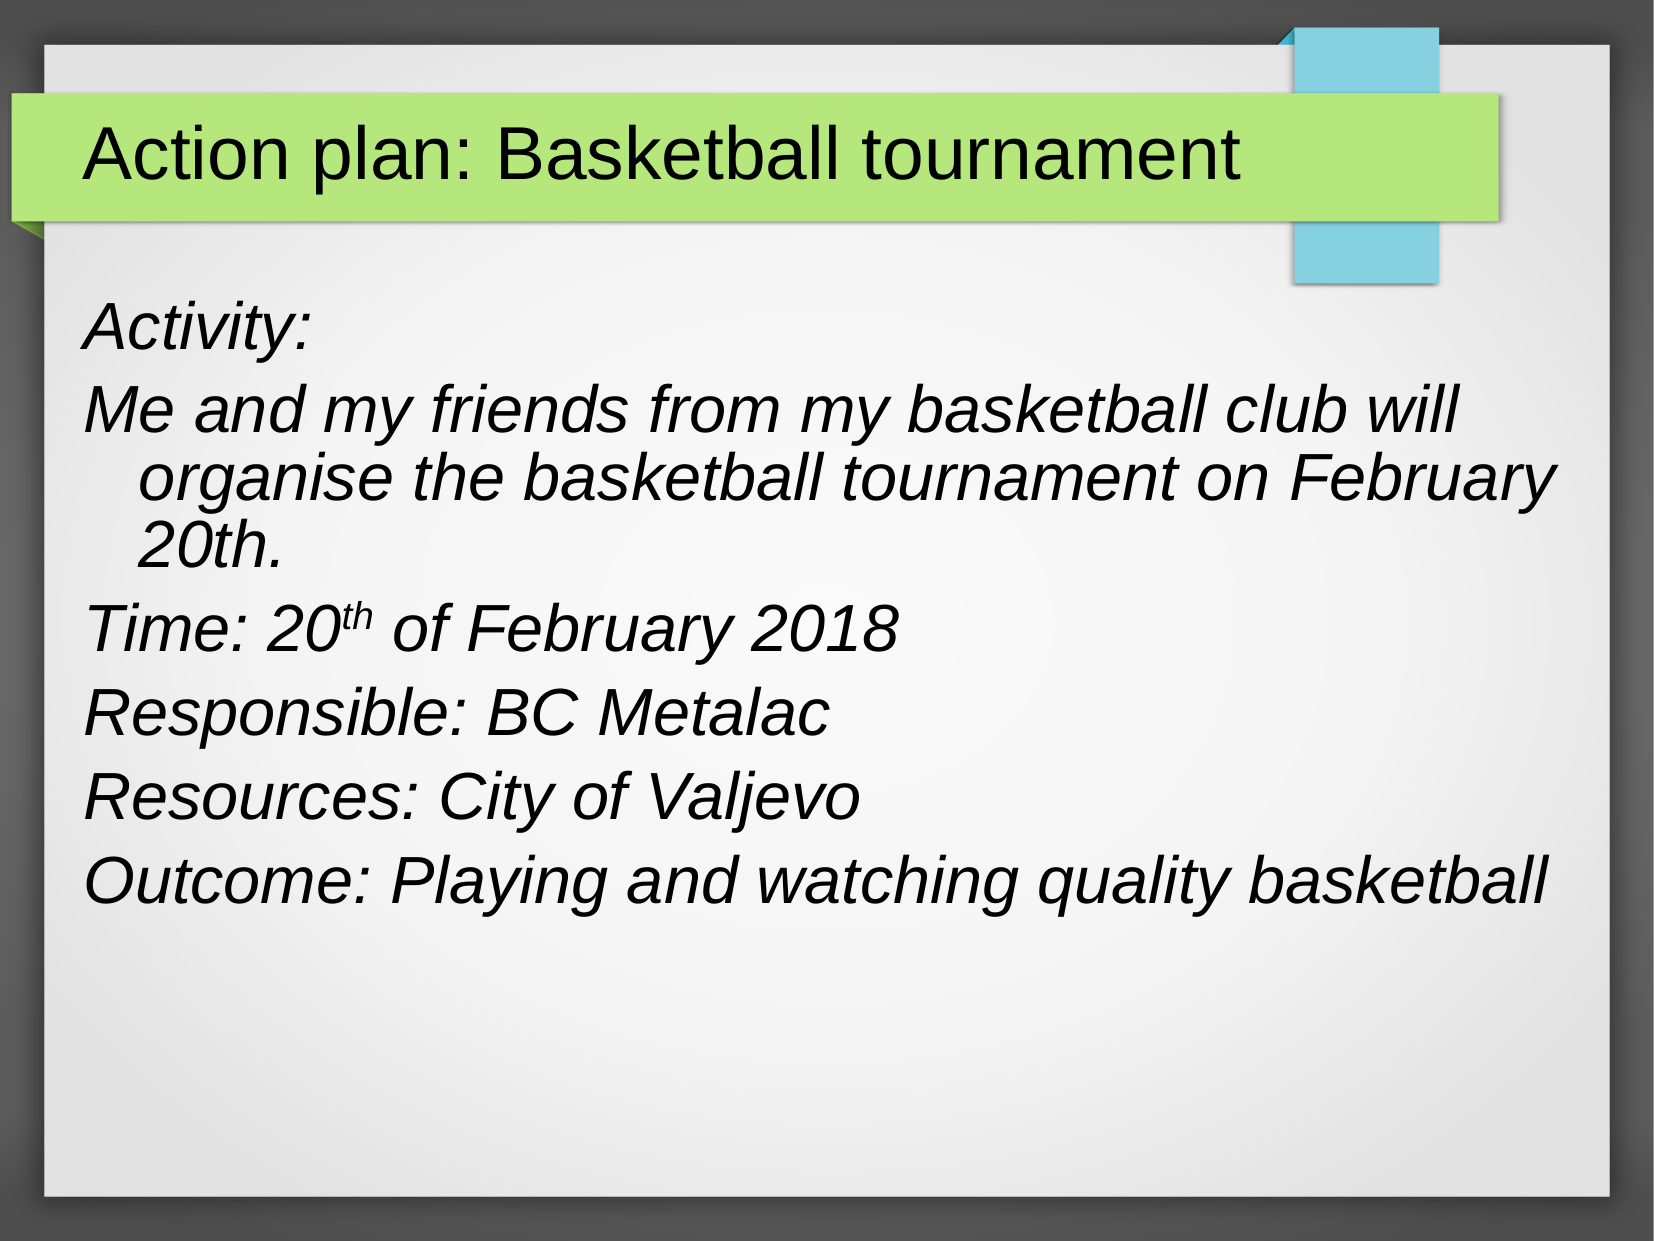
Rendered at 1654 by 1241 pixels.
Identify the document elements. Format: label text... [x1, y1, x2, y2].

title Action plan: Basketball tournament [82, 94, 1264, 213]
picture [0, 0, 1654, 1241]
list Activity: Me and my friends from my basketball club will organise the basketball tournament on February 20th. Time: 20th of February 2018 Responsible: BC Metalac Resources: City of Valjevo Outcome: Playing and watching quality basketball [82, 295, 1571, 1015]
